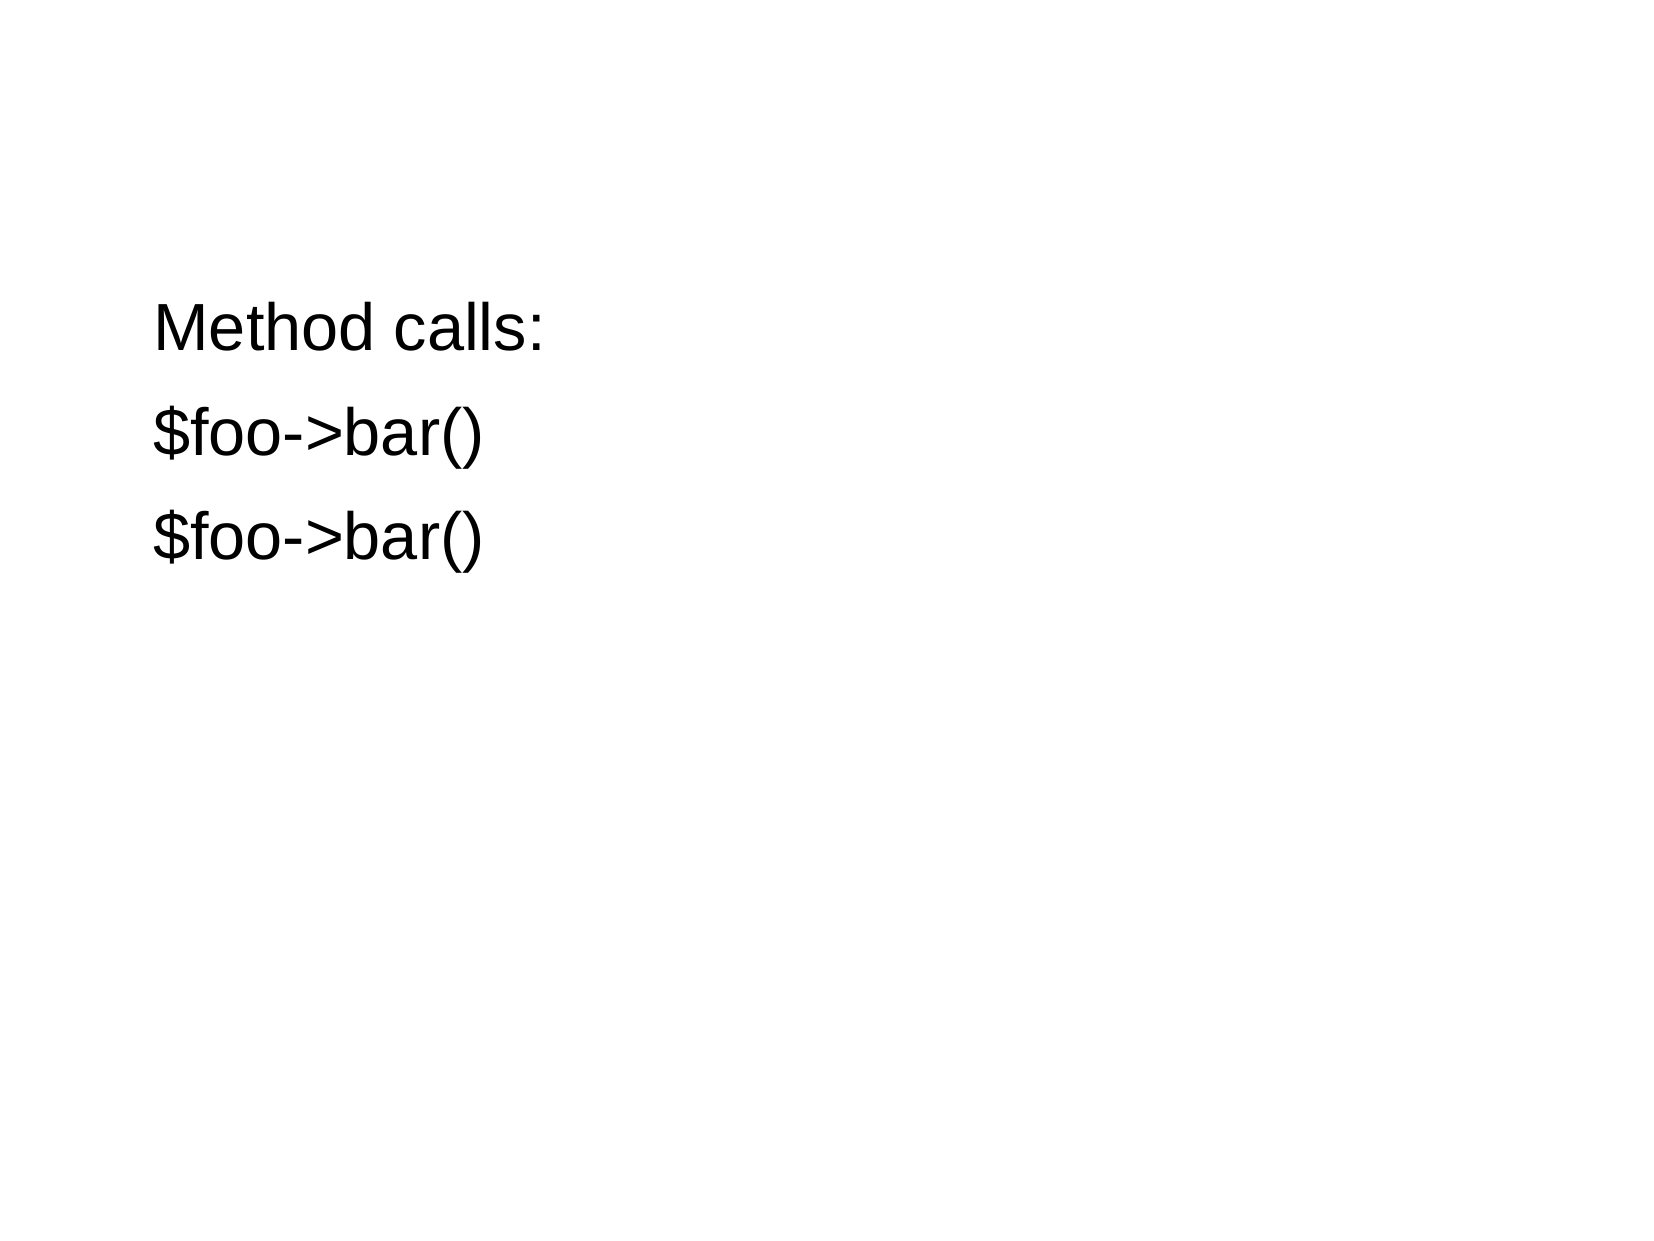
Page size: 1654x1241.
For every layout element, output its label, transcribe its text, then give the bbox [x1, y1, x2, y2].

list Method calls: $foo->bar() $foo->bar() [82, 290, 1571, 1109]
